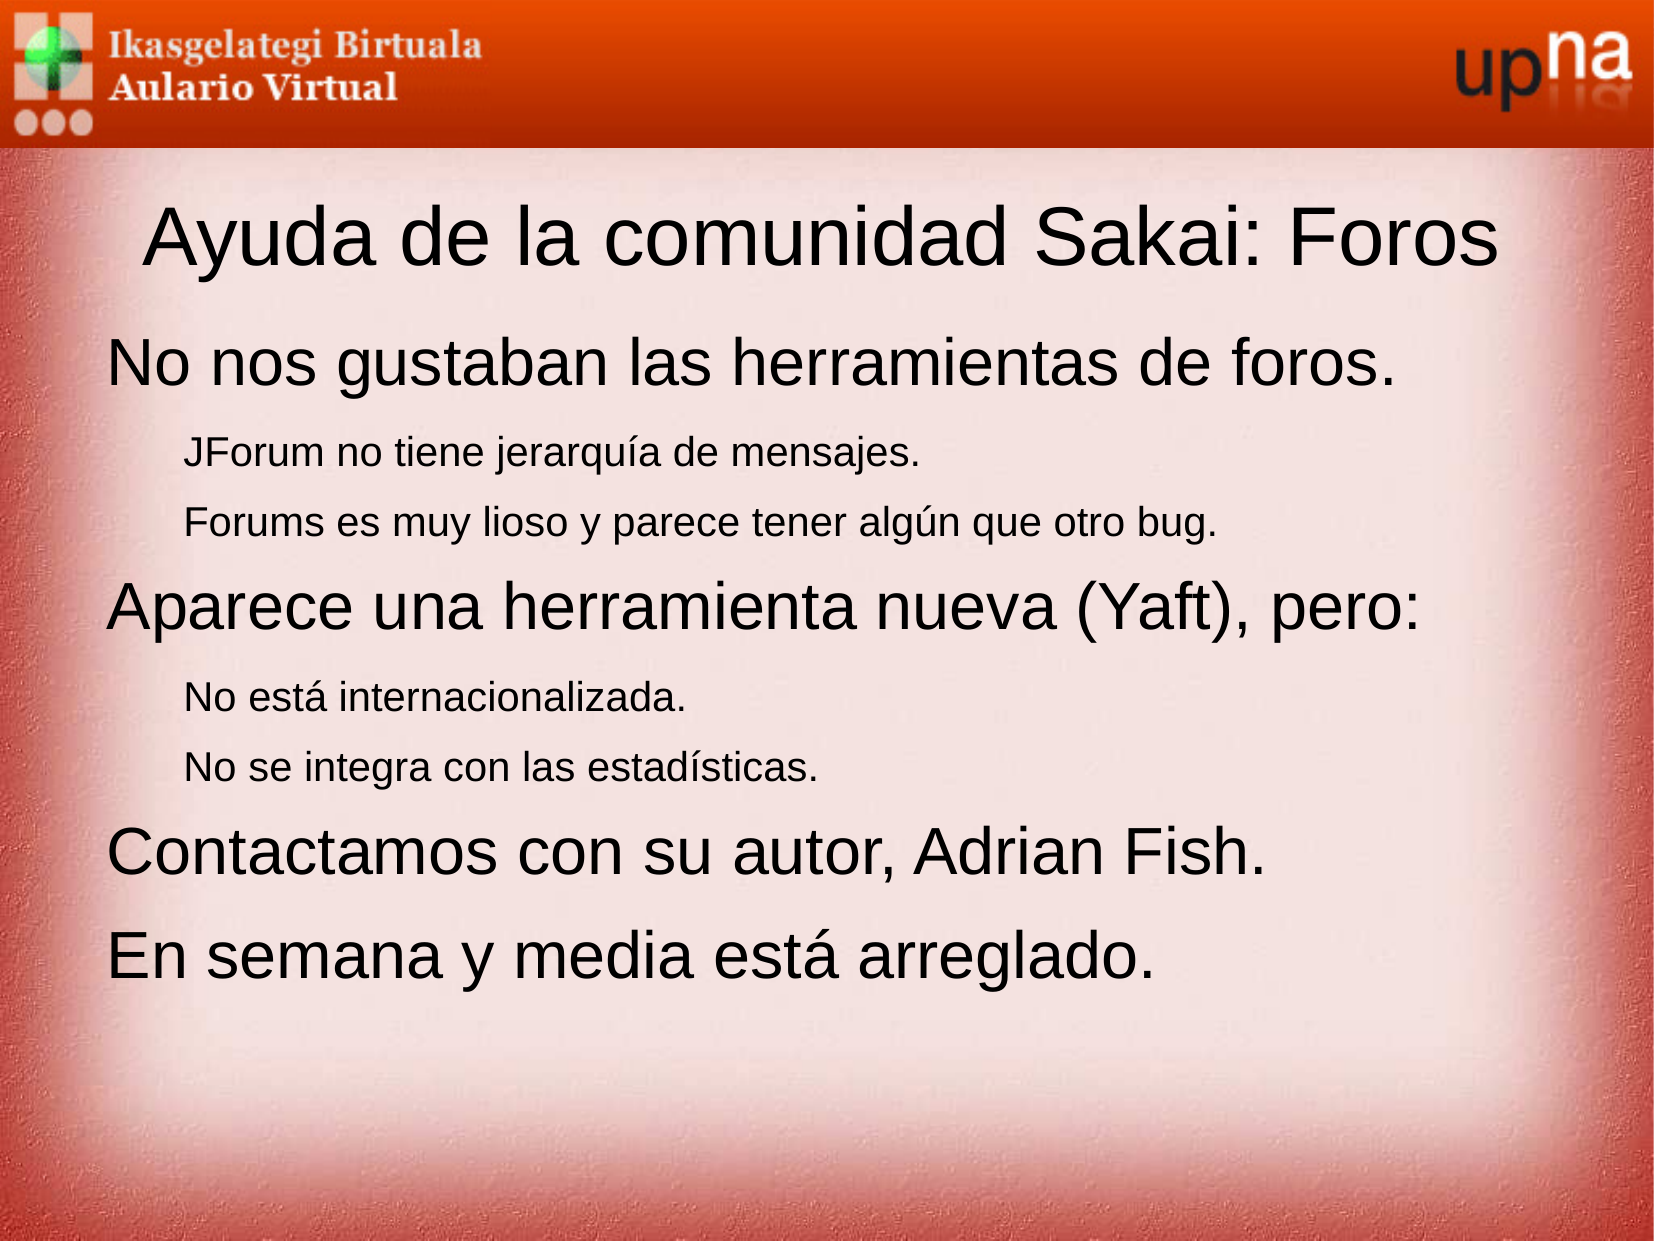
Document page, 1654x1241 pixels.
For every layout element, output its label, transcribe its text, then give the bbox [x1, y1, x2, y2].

list No nos gustaban las herramientas de foros. JForum no tiene jerarquía de mensajes. Forums es muy lioso y parece tener algún que otro bug. Aparece una herramienta nueva (Yaft), pero: No está internacionalizada. No se integra con las estadísticas. Contactamos con su autor, Adrian Fish. En semana y media está arreglado. [88, 324, 1577, 1093]
picture [0, 0, 1654, 1241]
title Ayuda de la comunidad Sakai: Foros [77, 148, 1566, 326]
